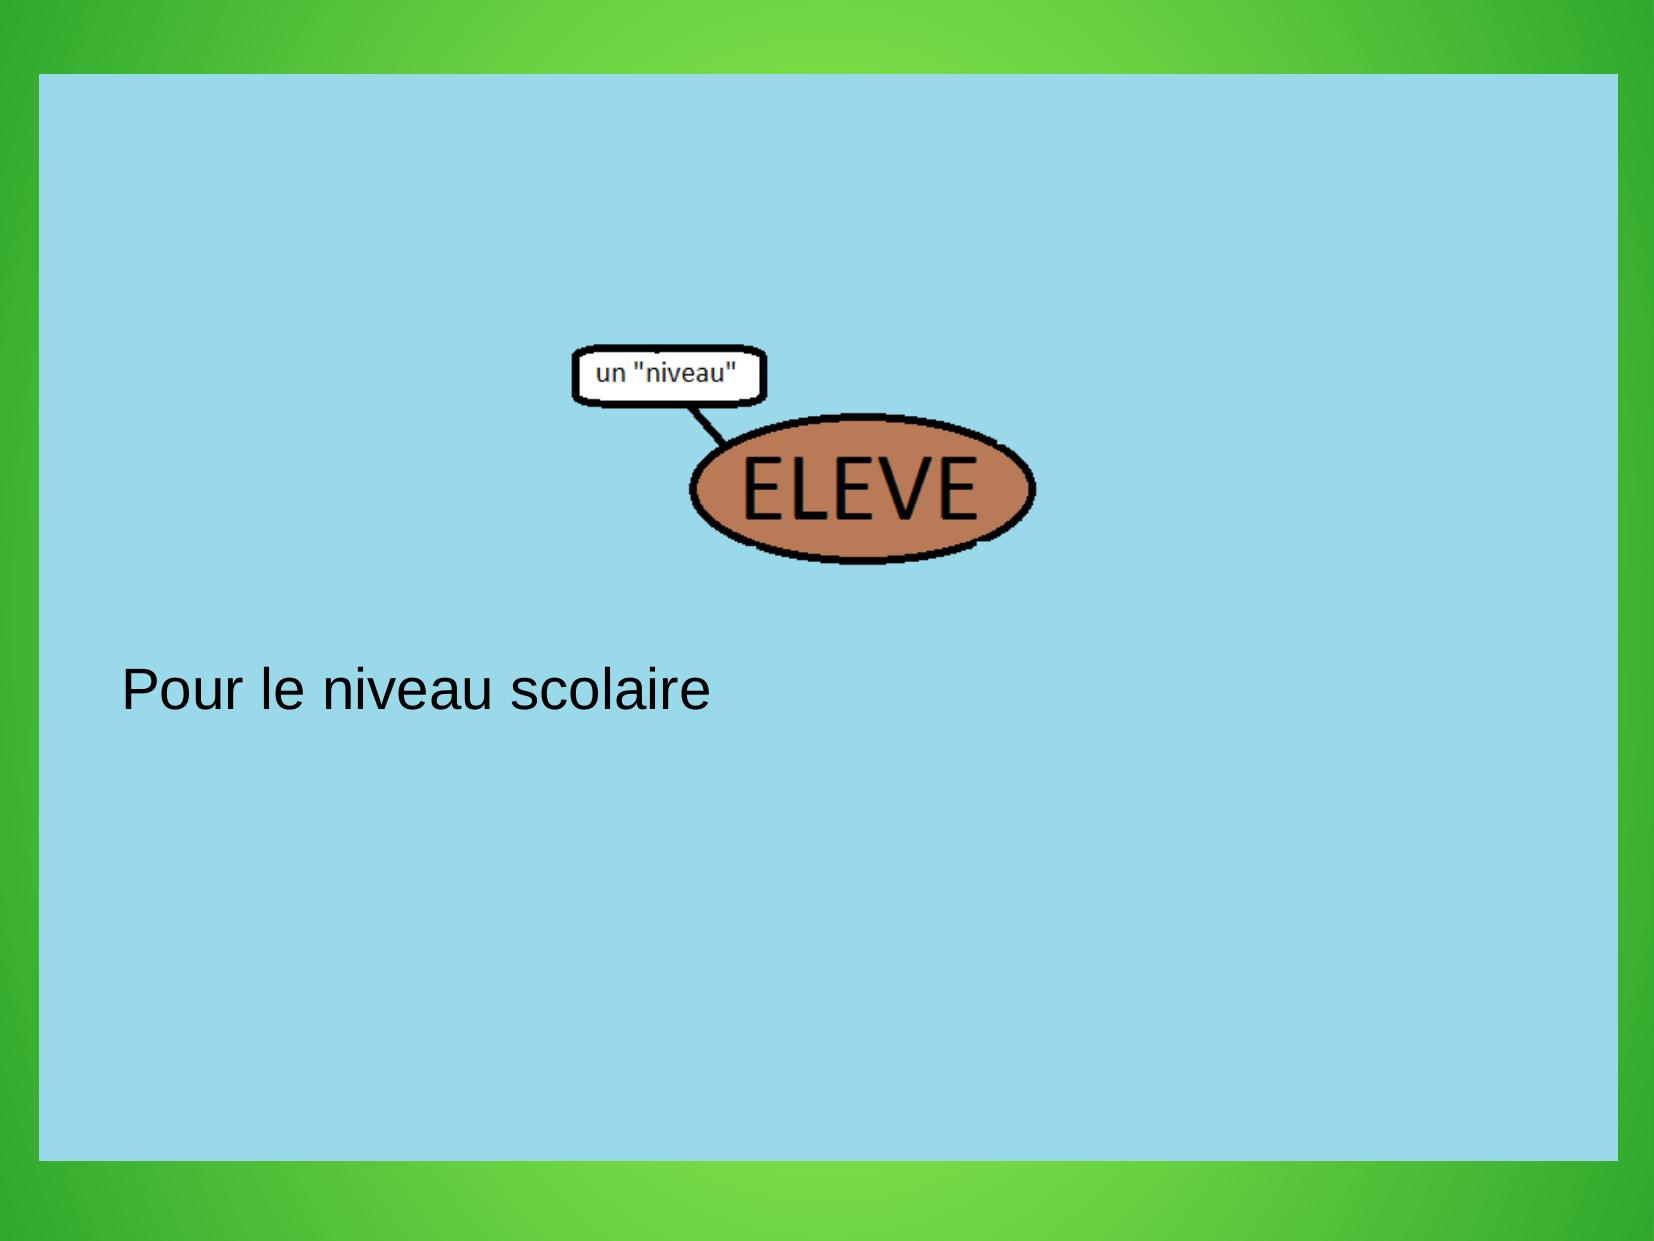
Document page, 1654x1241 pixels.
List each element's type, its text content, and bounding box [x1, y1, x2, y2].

picture [39, 74, 1618, 1161]
text_box Pour le niveau scolaire [106, 649, 863, 730]
